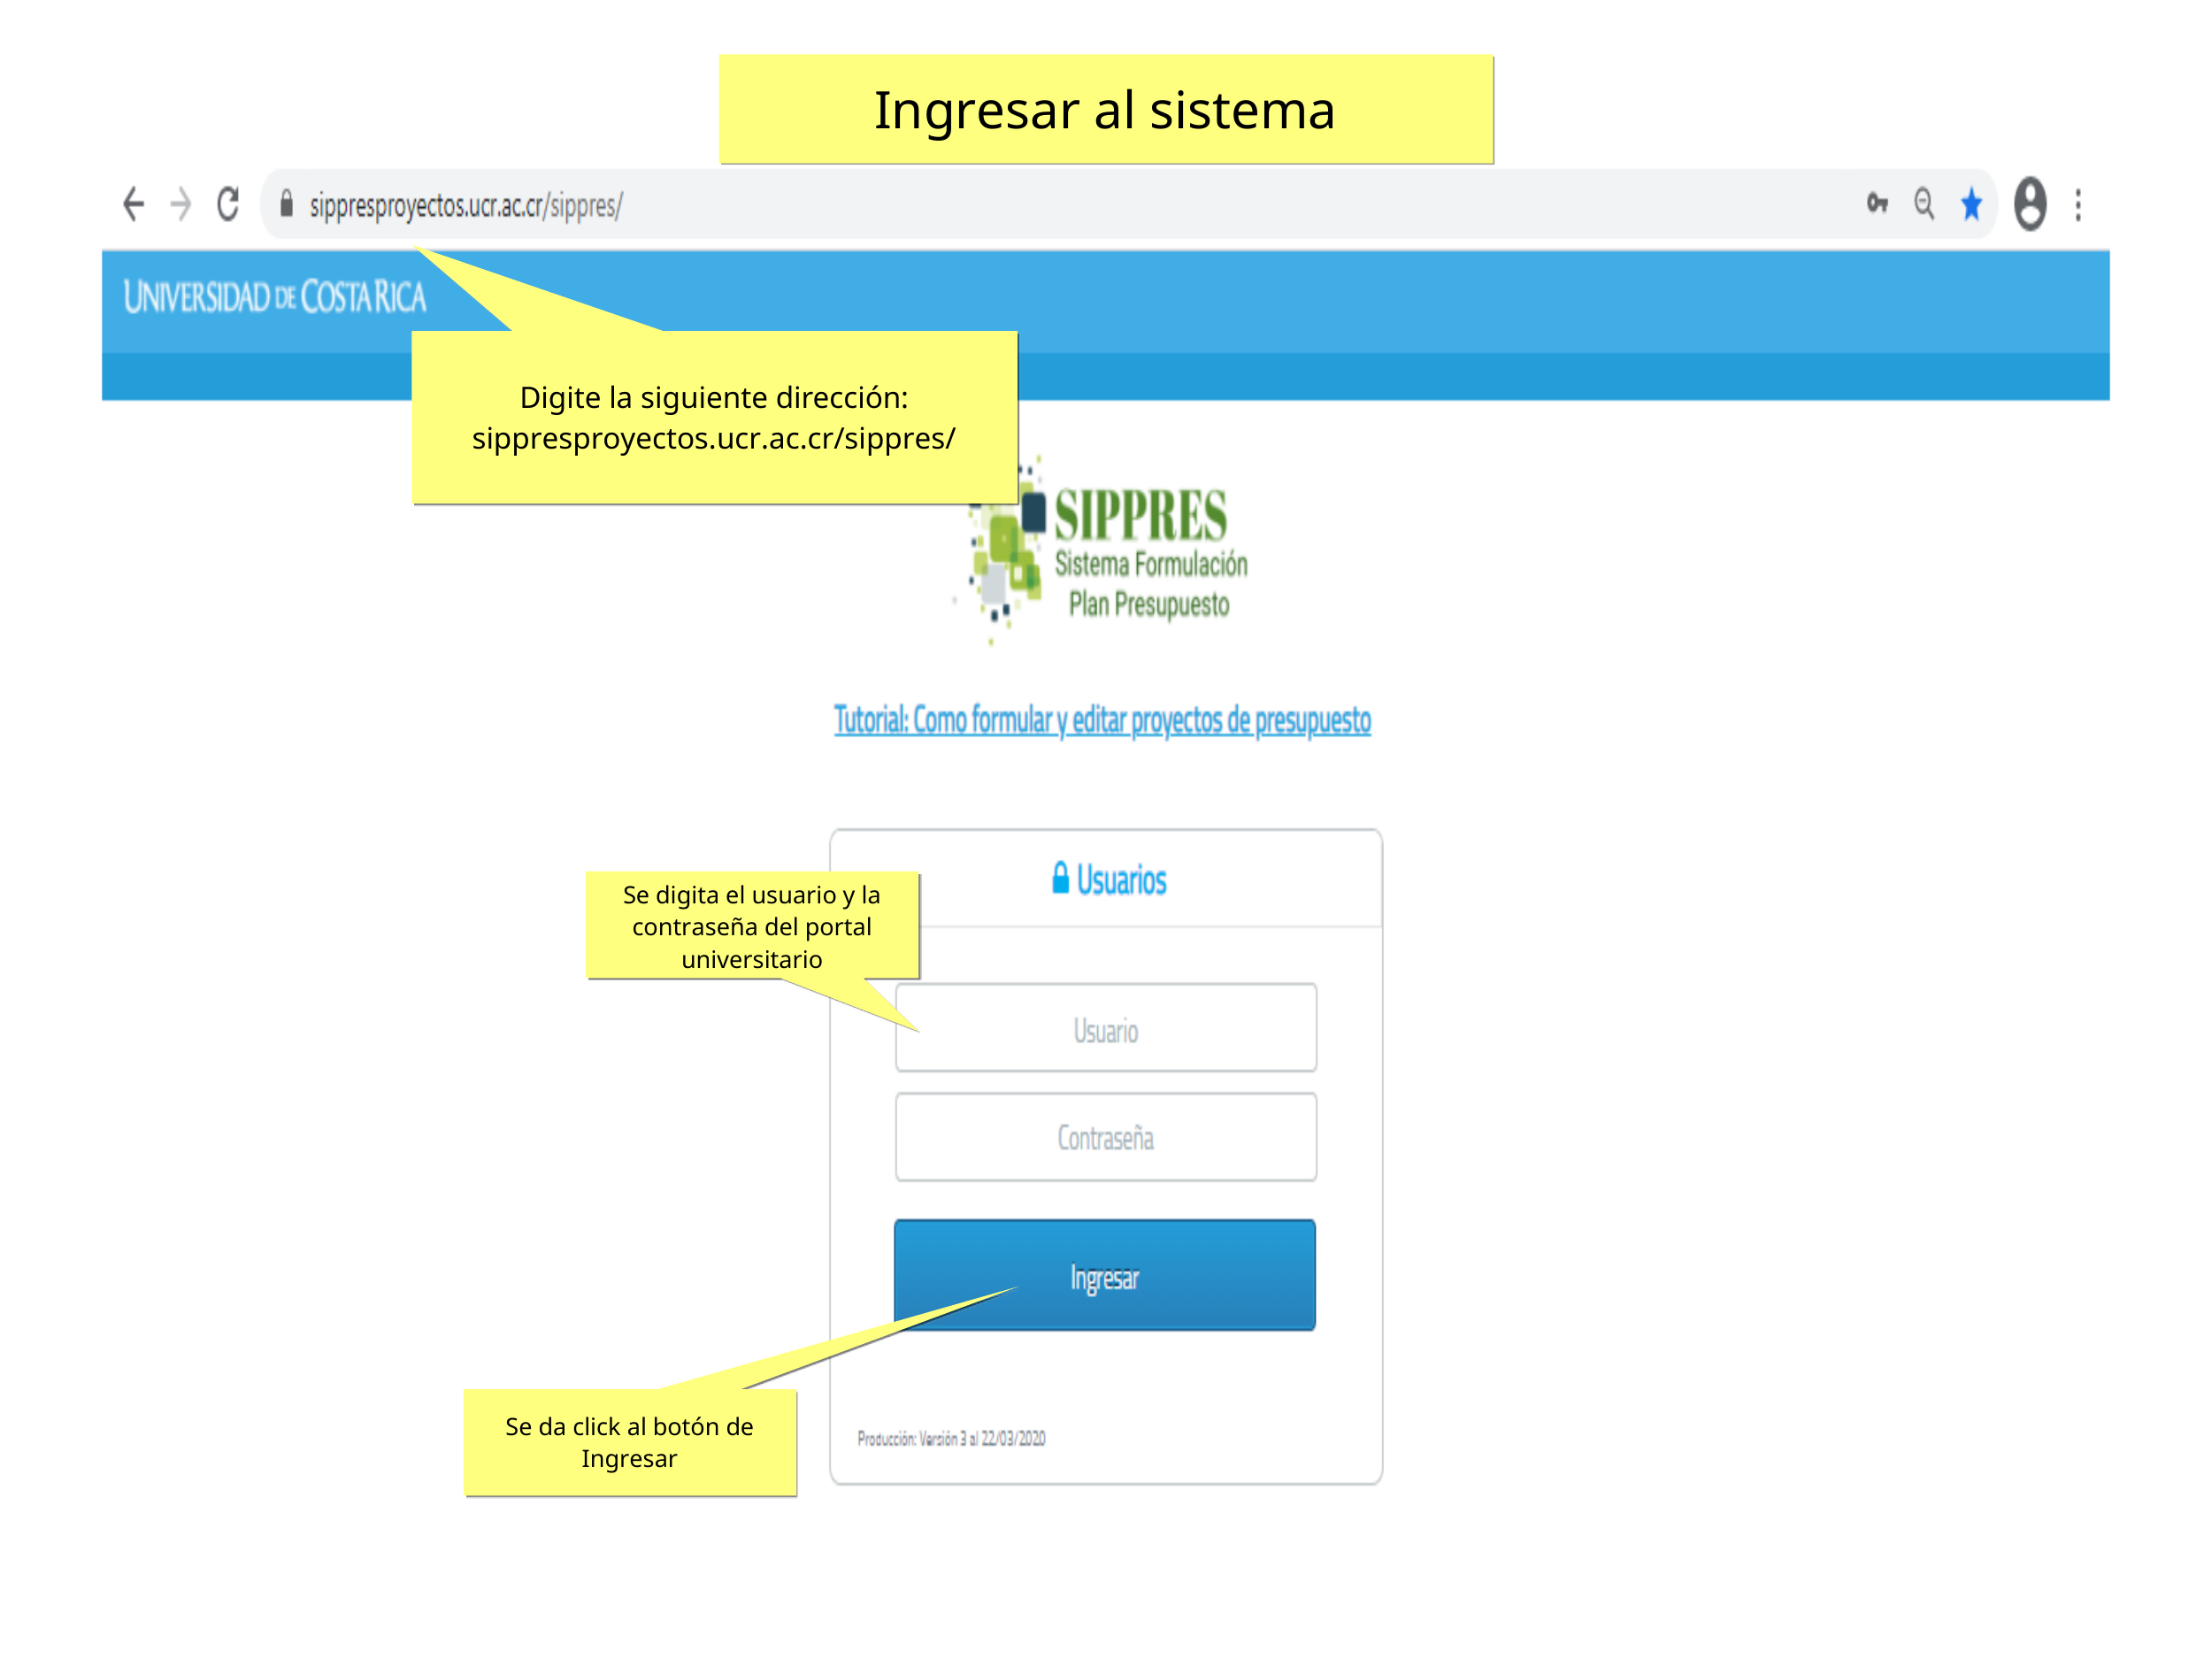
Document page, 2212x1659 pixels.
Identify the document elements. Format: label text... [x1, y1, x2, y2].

text_box Digite la siguiente dirección: sippresproyectos.ucr.ac.cr/sippres/ [411, 244, 1018, 504]
text_box Se da click al botón de Ingresar [463, 1286, 1019, 1496]
picture [102, 163, 2110, 1502]
text_box Se digita el usuario y la contraseña del portal universitario [586, 871, 919, 1032]
text_box Ingresar al sistema [718, 54, 1494, 164]
